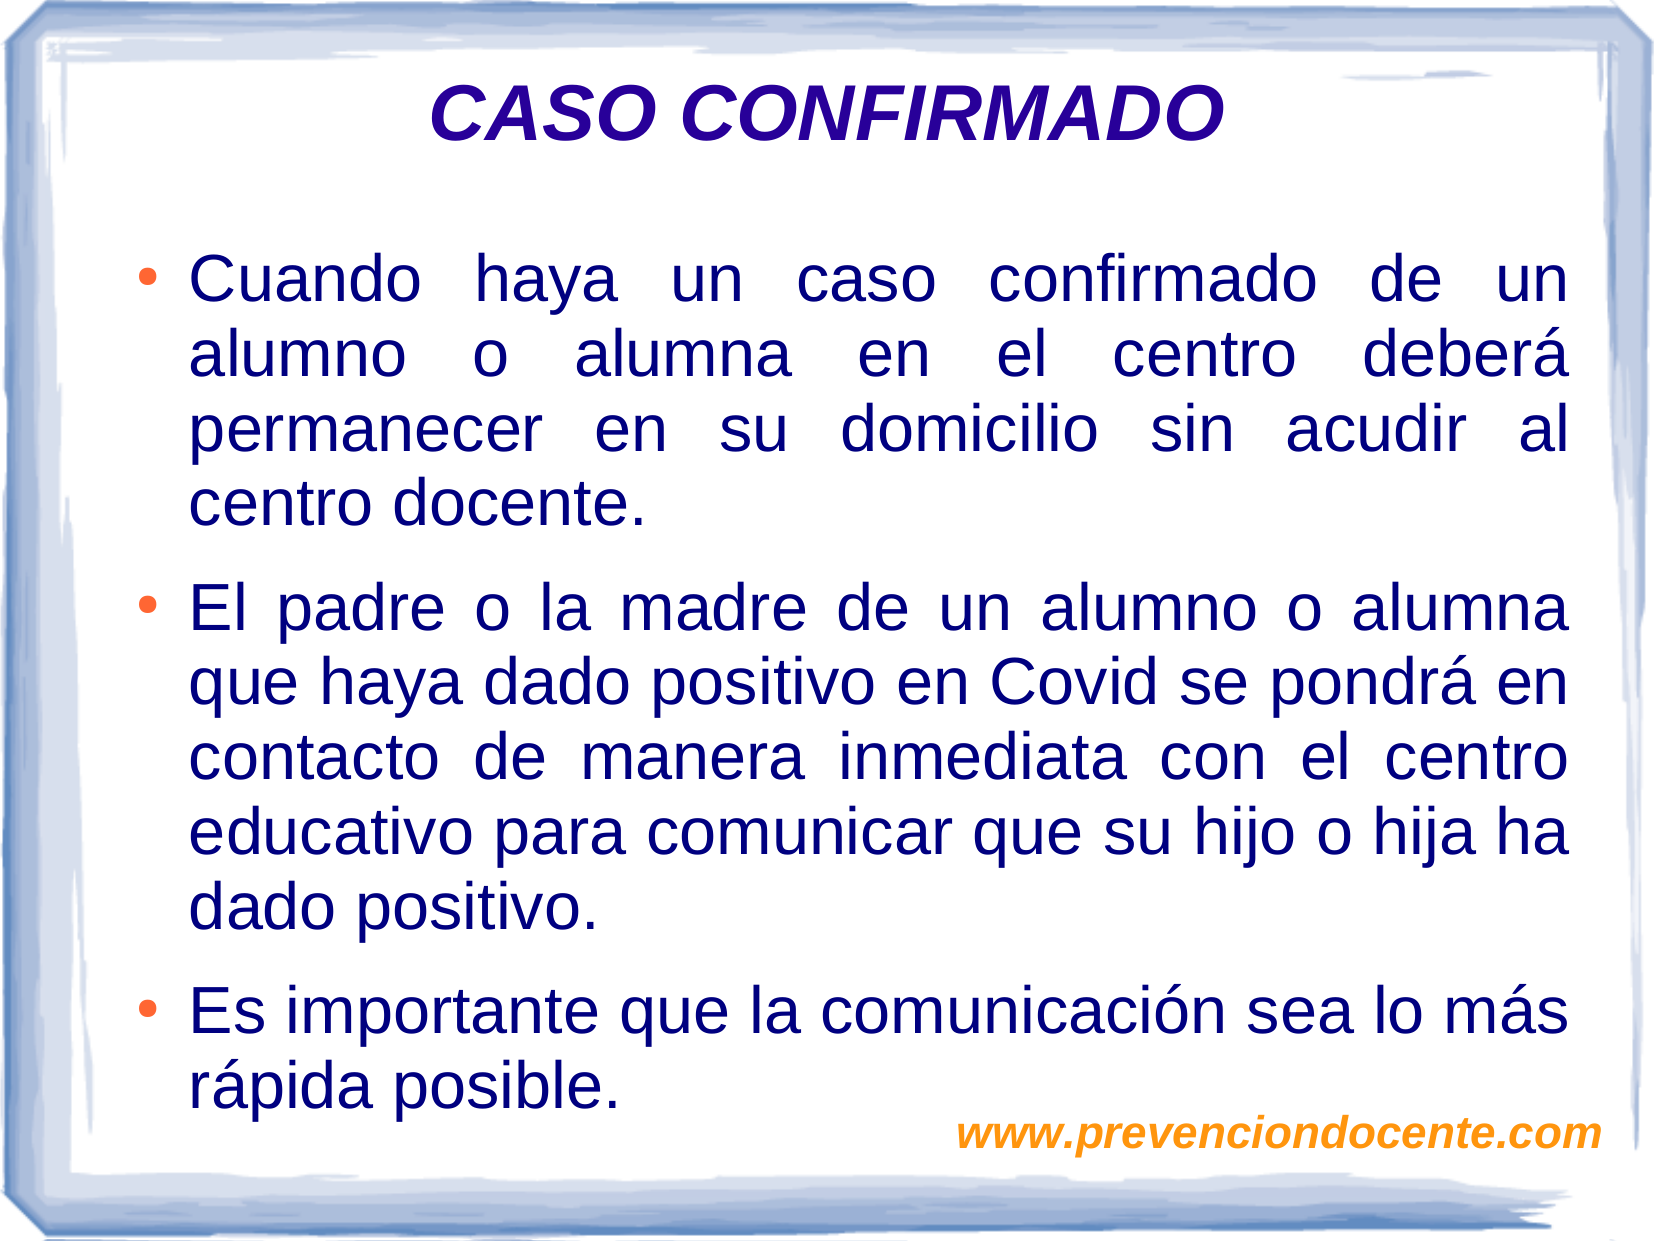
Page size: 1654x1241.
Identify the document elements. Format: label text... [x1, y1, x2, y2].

list Cuando haya un caso confirmado de un alumno o alumna en el centro deberá permanecer en su domicilio sin acudir al centro docente. El padre o la madre de un alumno o alumna que haya dado positivo en Covid se pondrá en contacto de manera inmediata con el centro educativo para comunicar que su hijo o hija ha dado positivo. Es importante que la comunicación sea lo más rápida posible. [118, 206, 1571, 1123]
title CASO CONFIRMADO [82, 49, 1571, 178]
text_box www.prevenciondocente.com [885, 1106, 1604, 1159]
picture [0, 0, 1654, 1241]
